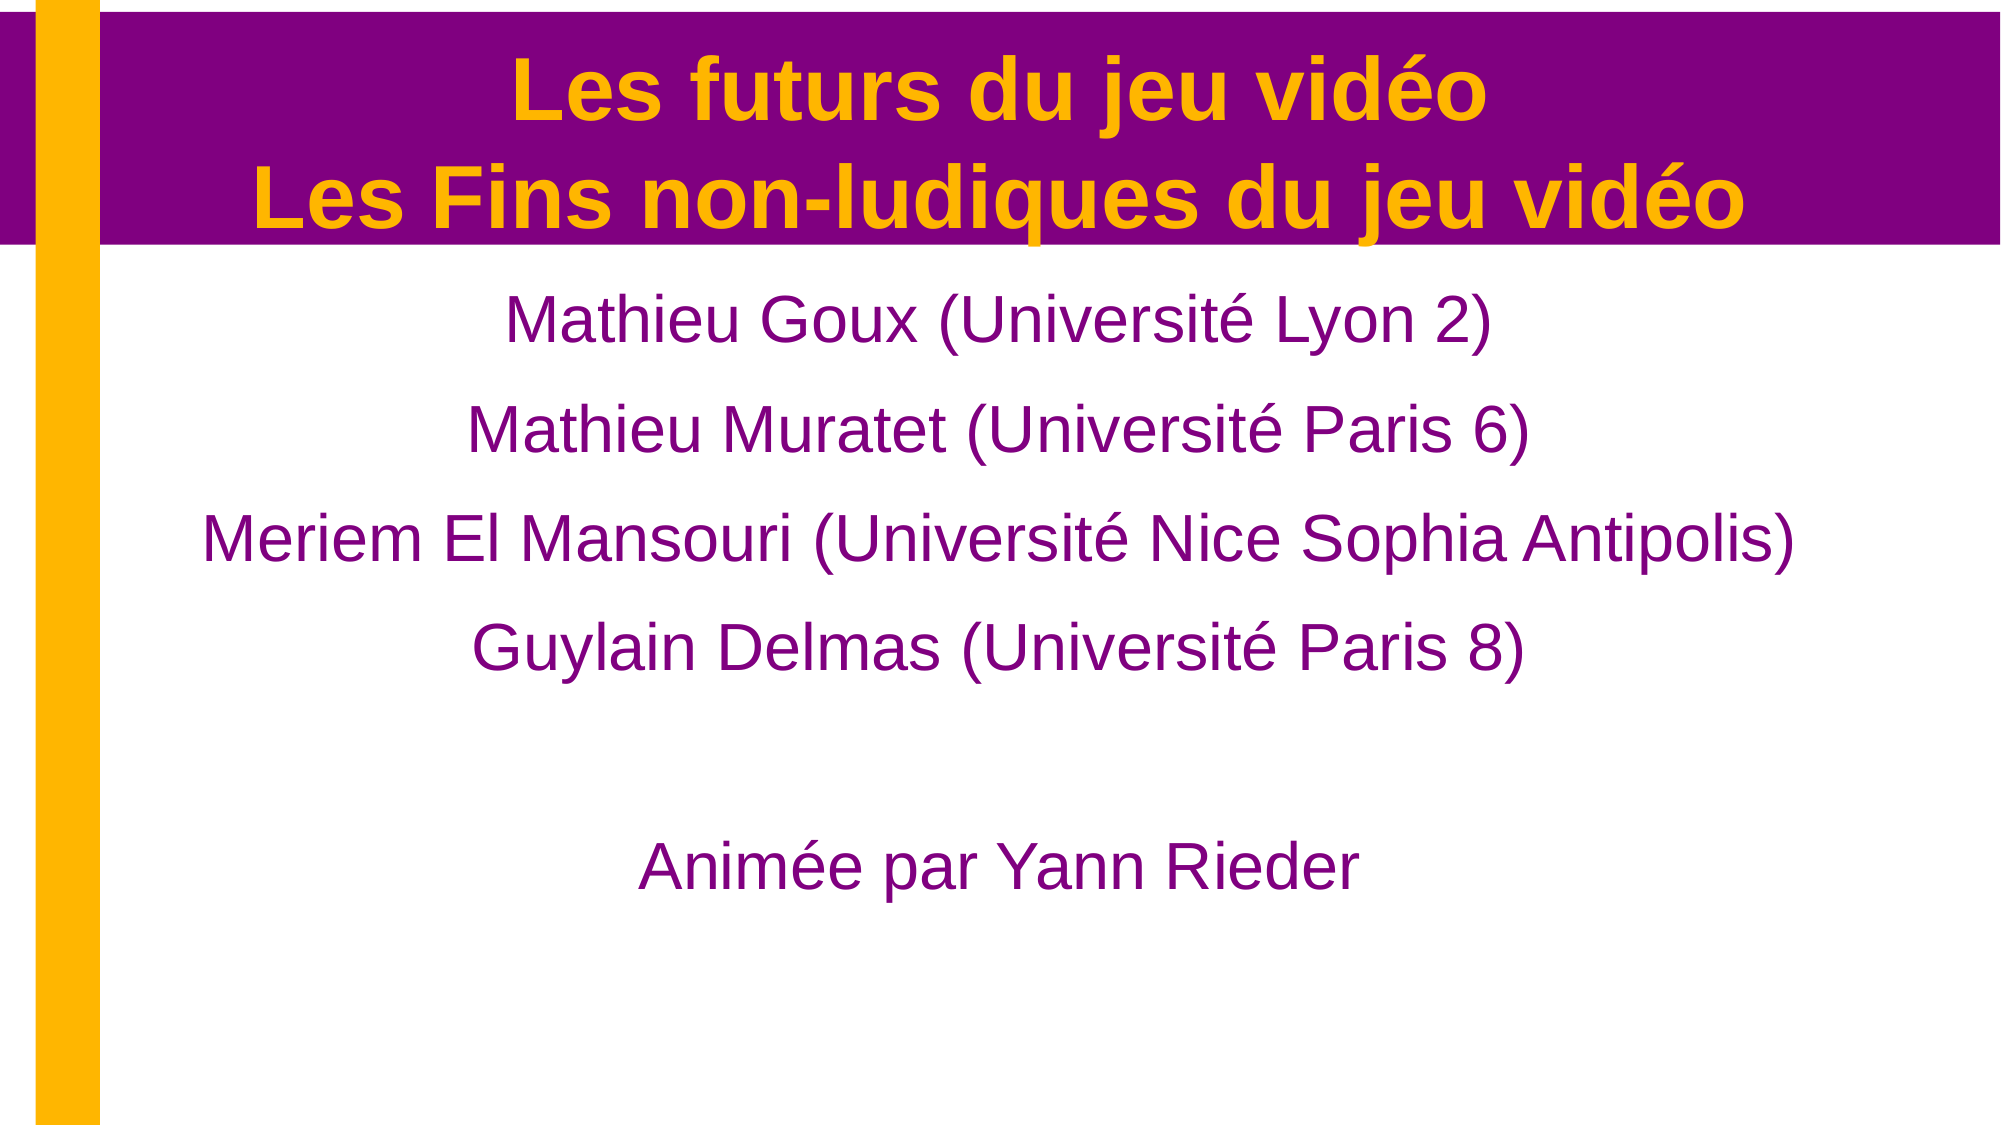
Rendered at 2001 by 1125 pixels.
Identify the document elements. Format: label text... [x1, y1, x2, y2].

title Les futurs du jeu vidéo Les Fins non-ludiques du jeu vidéo [99, 30, 1900, 248]
subtitle Mathieu Goux (Université Lyon 2) Mathieu Muratet (Université Paris 6) Meriem El Mansouri (Université Nice Sophia Antipolis) Guylain Delmas (Université Paris 8) Animée par Yann Rieder [99, 263, 1900, 916]
